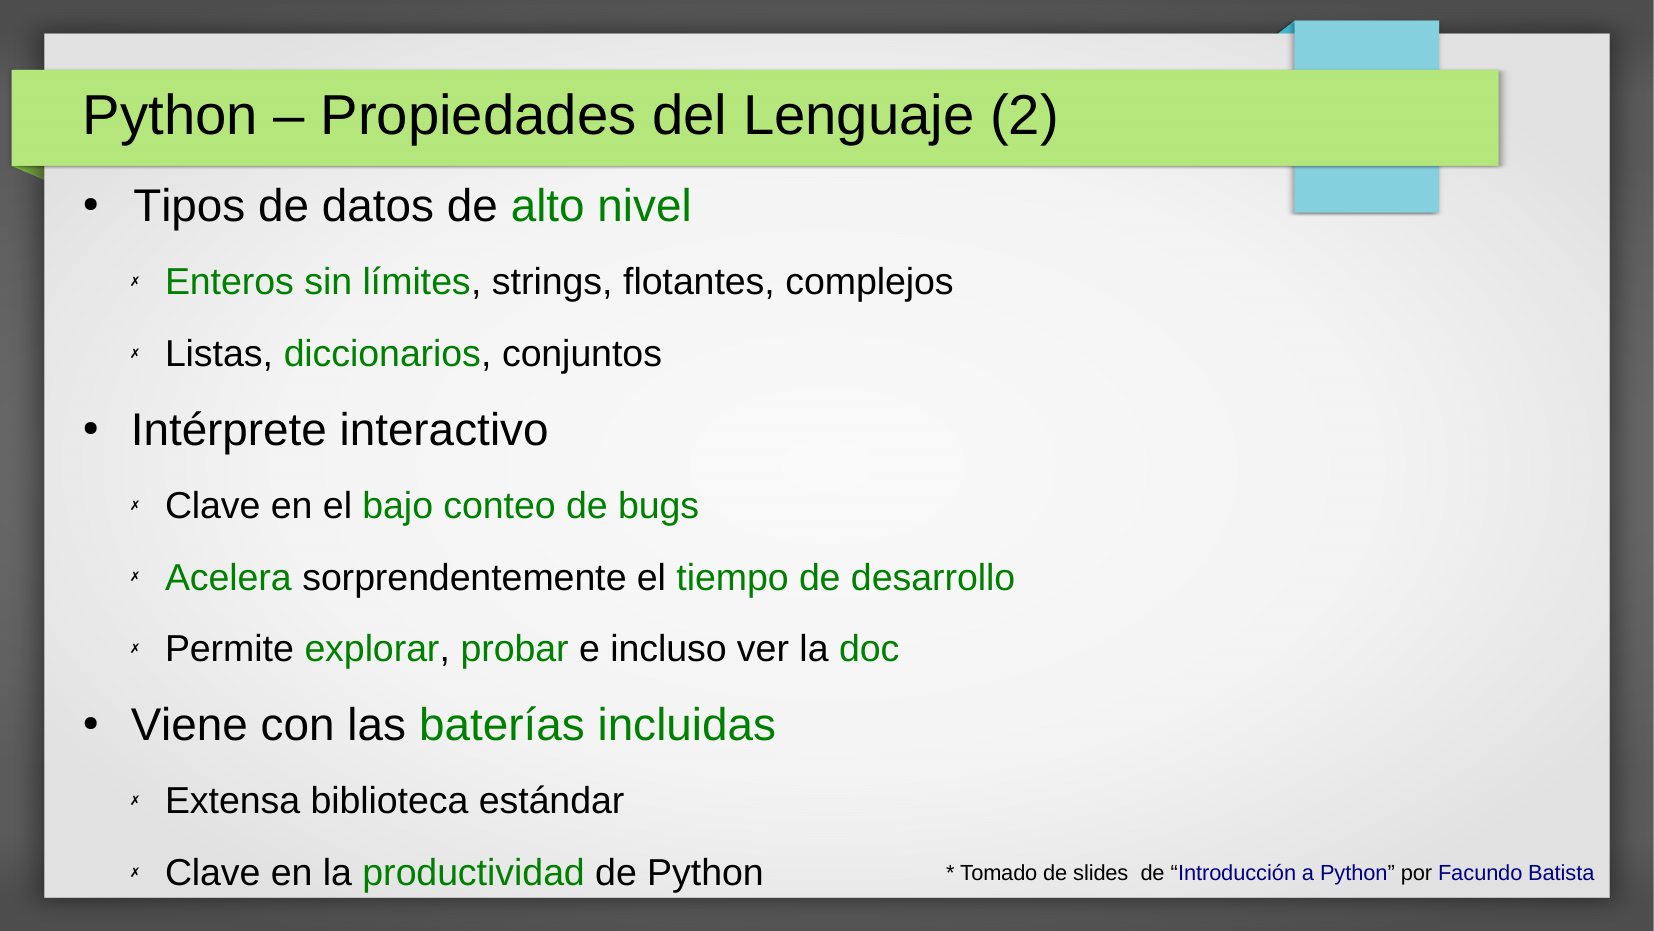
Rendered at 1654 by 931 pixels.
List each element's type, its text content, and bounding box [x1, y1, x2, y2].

picture [0, 0, 1654, 931]
text_box * Tomado de slides de “Introducción a Python” por Facundo Batista [899, 853, 1610, 894]
subtitle Tipos de datos de alto nivel Enteros sin límites, strings, flotantes, complejos Listas, diccionarios, conjuntos Intérprete interactivo Clave en el bajo conteo de bugs Acelera sorprendentemente el tiempo de desarrollo Permite explorar, probar e incluso ver la doc Viene con las baterías incluidas Extensa biblioteca estándar Clave en la productividad de Python [47, 165, 1495, 908]
title Python – Propiedades del Lenguaje (2) [82, 70, 1264, 160]
